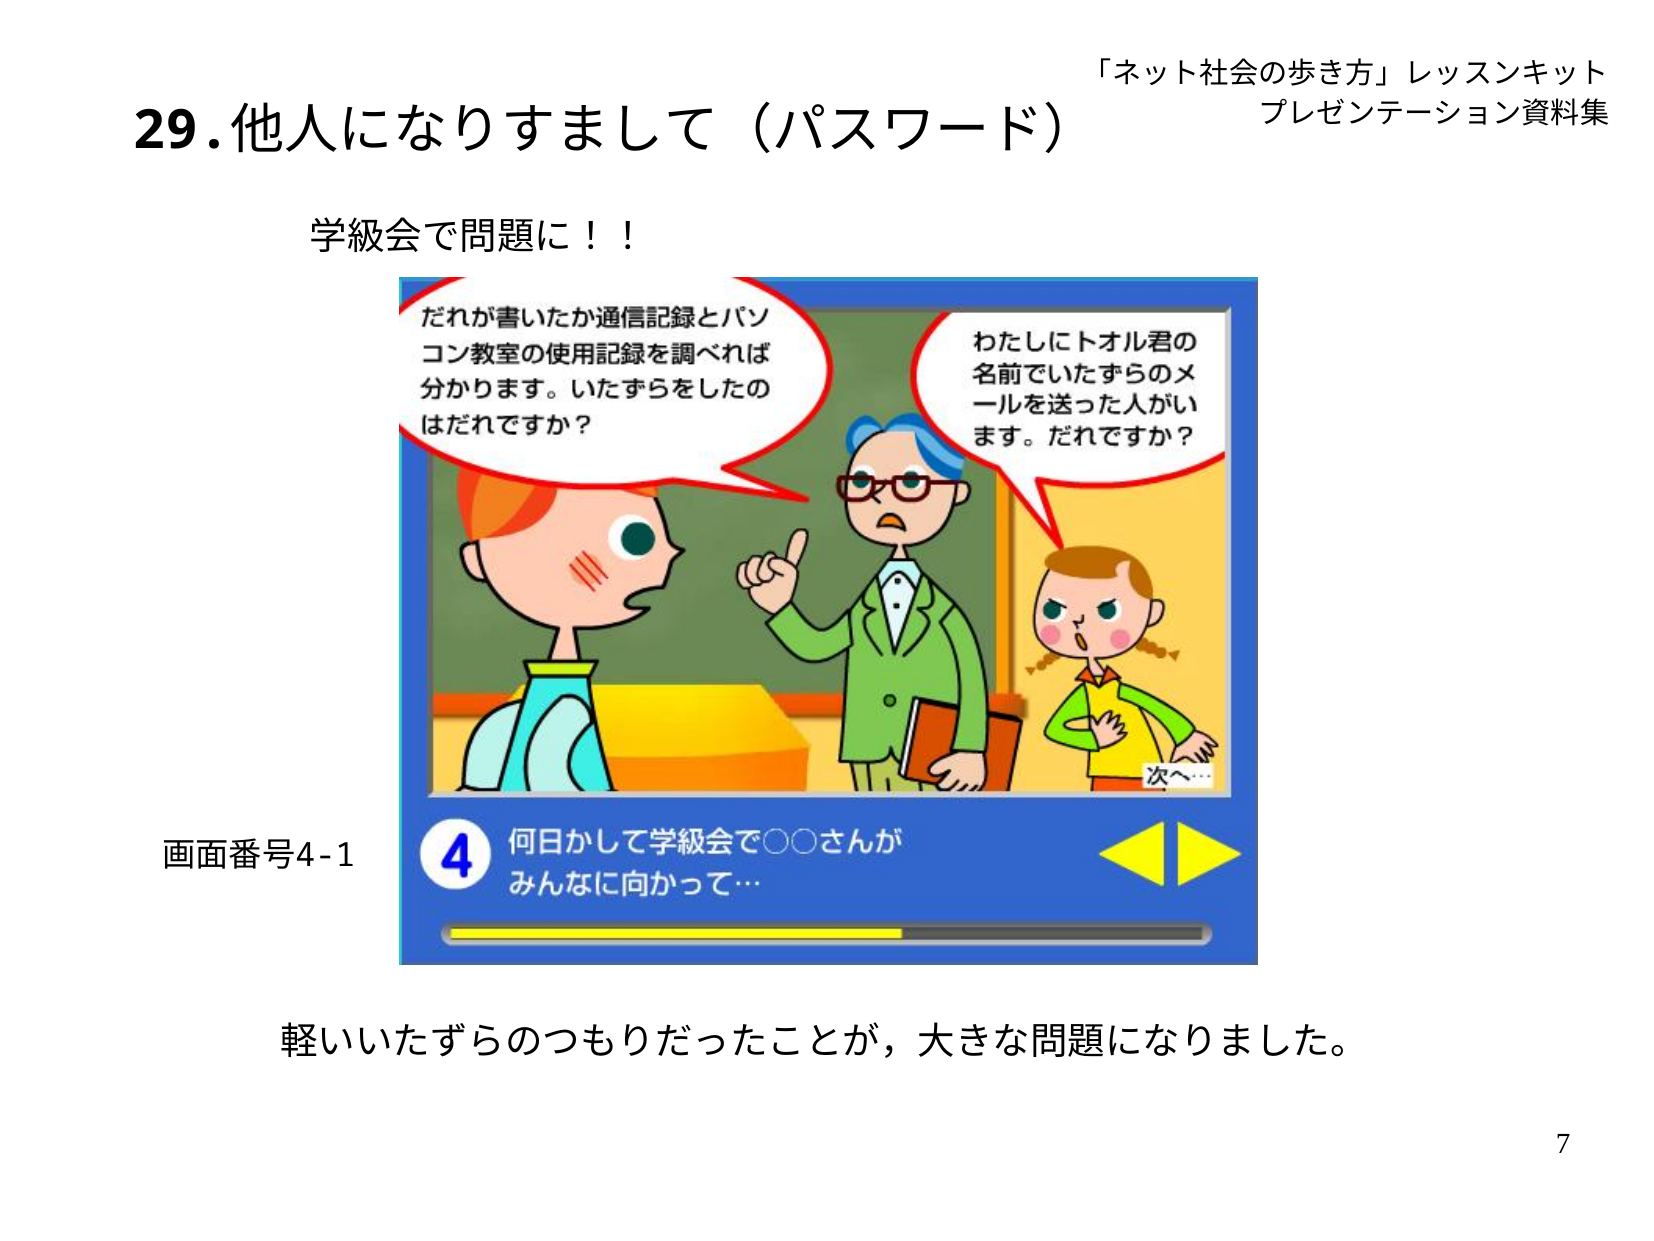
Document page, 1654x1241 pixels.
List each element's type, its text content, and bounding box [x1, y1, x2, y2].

text_box 29.他人になりすまして（パスワード） [118, 88, 1241, 169]
picture [399, 277, 1258, 965]
text_box 軽いいたずらのつもりだったことが，大きな問題になりました。 [265, 1003, 1447, 1074]
text_box 「ネット社会の歩き方」レッスンキット プレゼンテーション資料集 [1062, 44, 1625, 139]
text_box 学級会で問題に！！ [295, 206, 1182, 267]
text_box 画面番号4-1 [147, 826, 384, 882]
